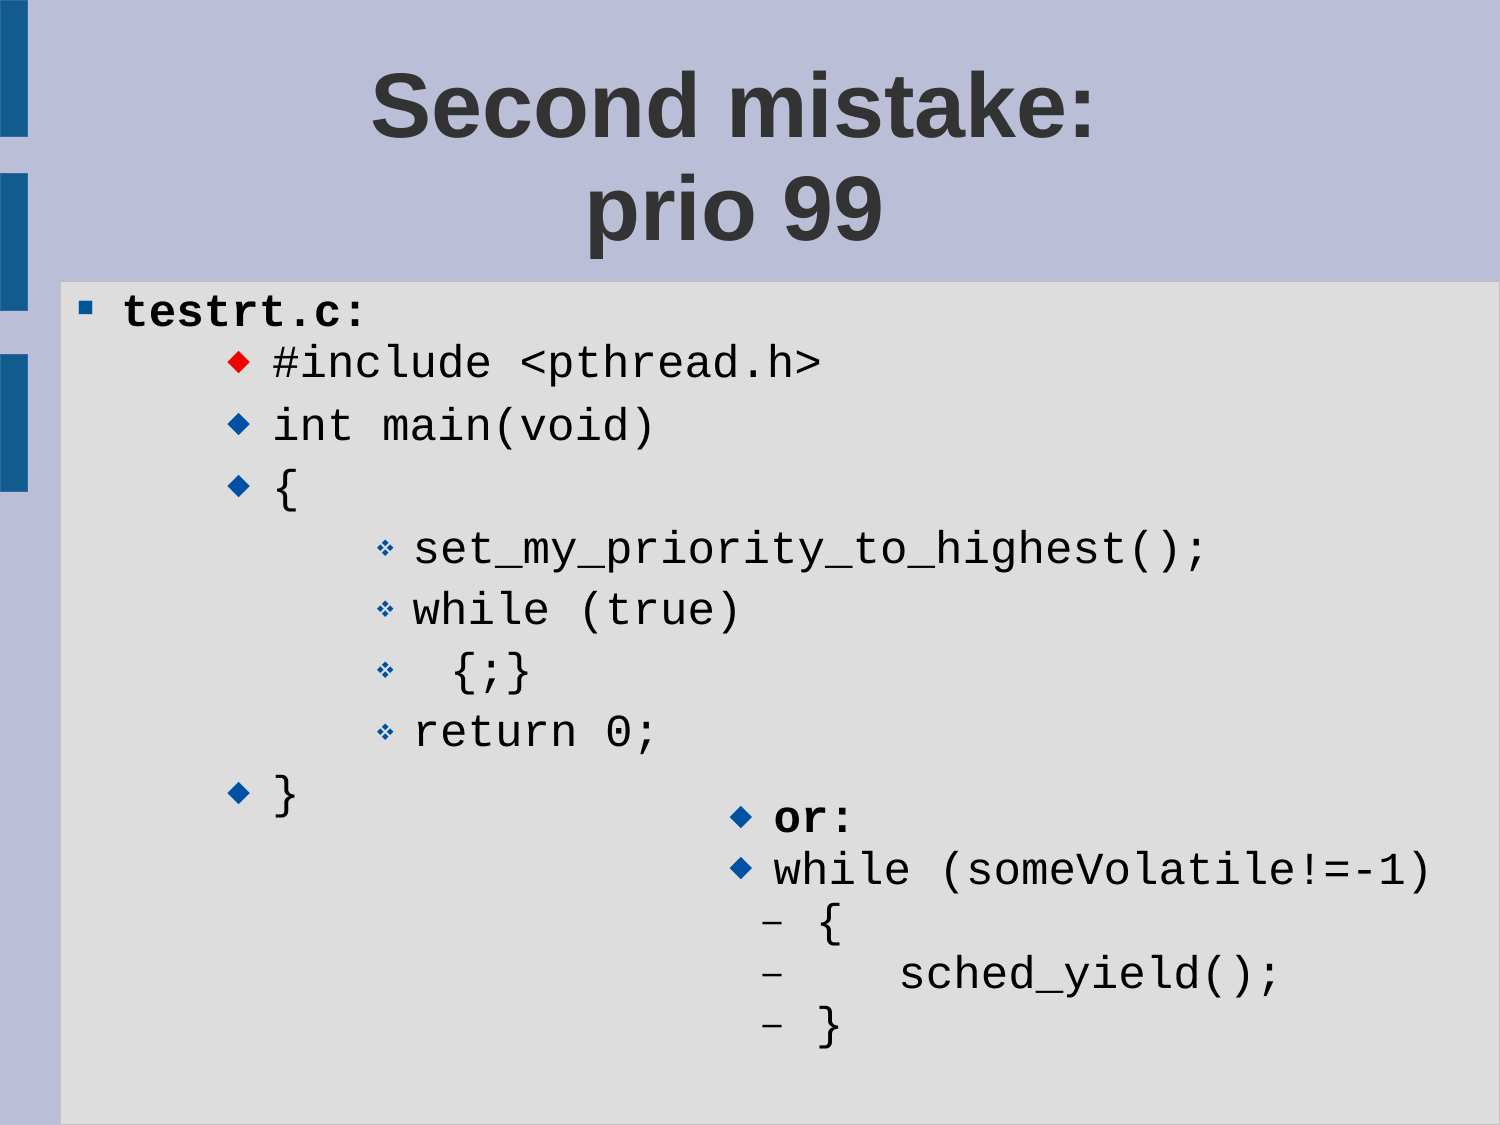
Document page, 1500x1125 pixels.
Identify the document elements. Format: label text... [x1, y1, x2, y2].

title Second mistake: prio 99 [355, 47, 1197, 268]
list testrt.c: #include <pthread.h> int main(void) { set_my_priority_to_highest(); while (true) {;} return 0; } [60, 280, 1500, 925]
text_box or: while (someVolatile!=-1) { sched_yield(); } [712, 787, 1403, 1061]
